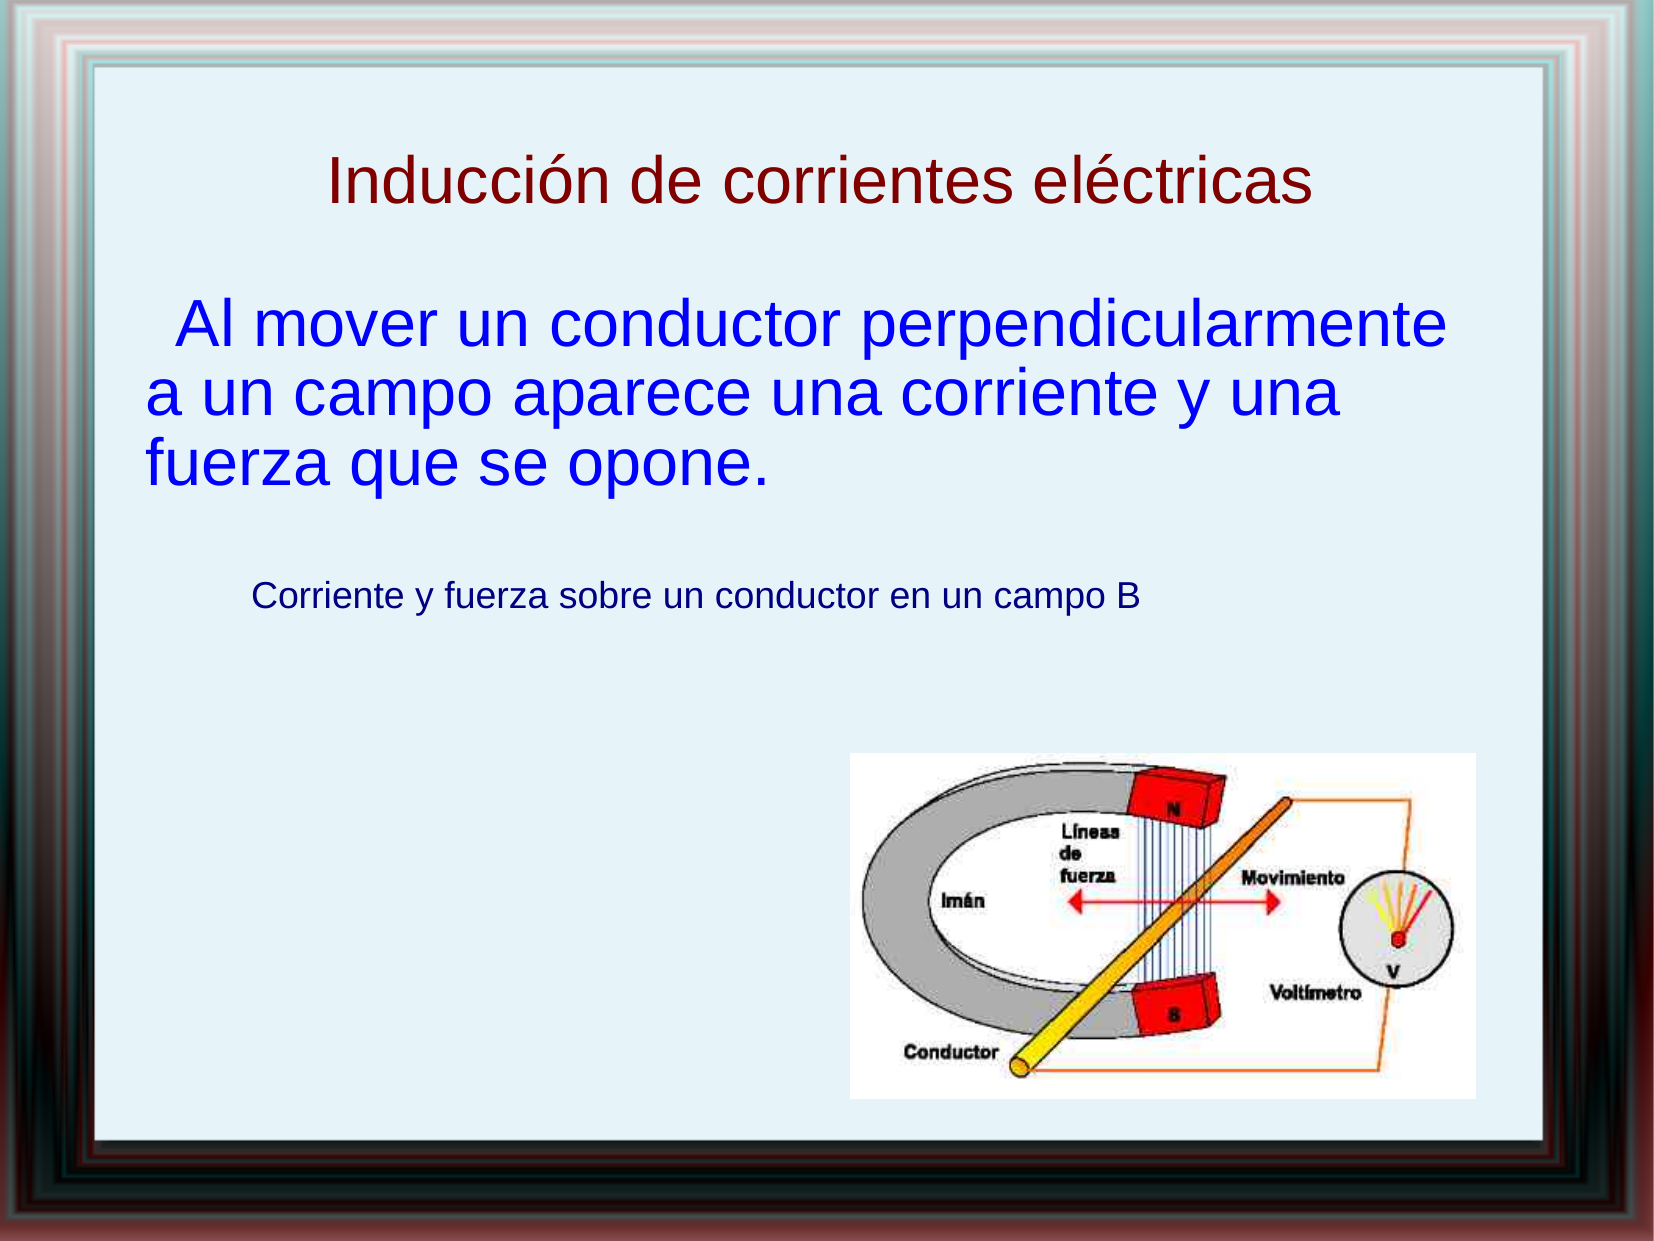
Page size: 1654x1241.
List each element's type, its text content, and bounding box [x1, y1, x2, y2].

text_box Corriente y fuerza sobre un conductor en un campo B [236, 566, 1311, 638]
text_box Inducción de corrientes eléctricas [271, 141, 1371, 217]
text_box Al mover un conductor perpendicularmente a un campo aparece una corriente y una fuerza que se opone. [131, 283, 1501, 513]
picture [0, 0, 1654, 1241]
